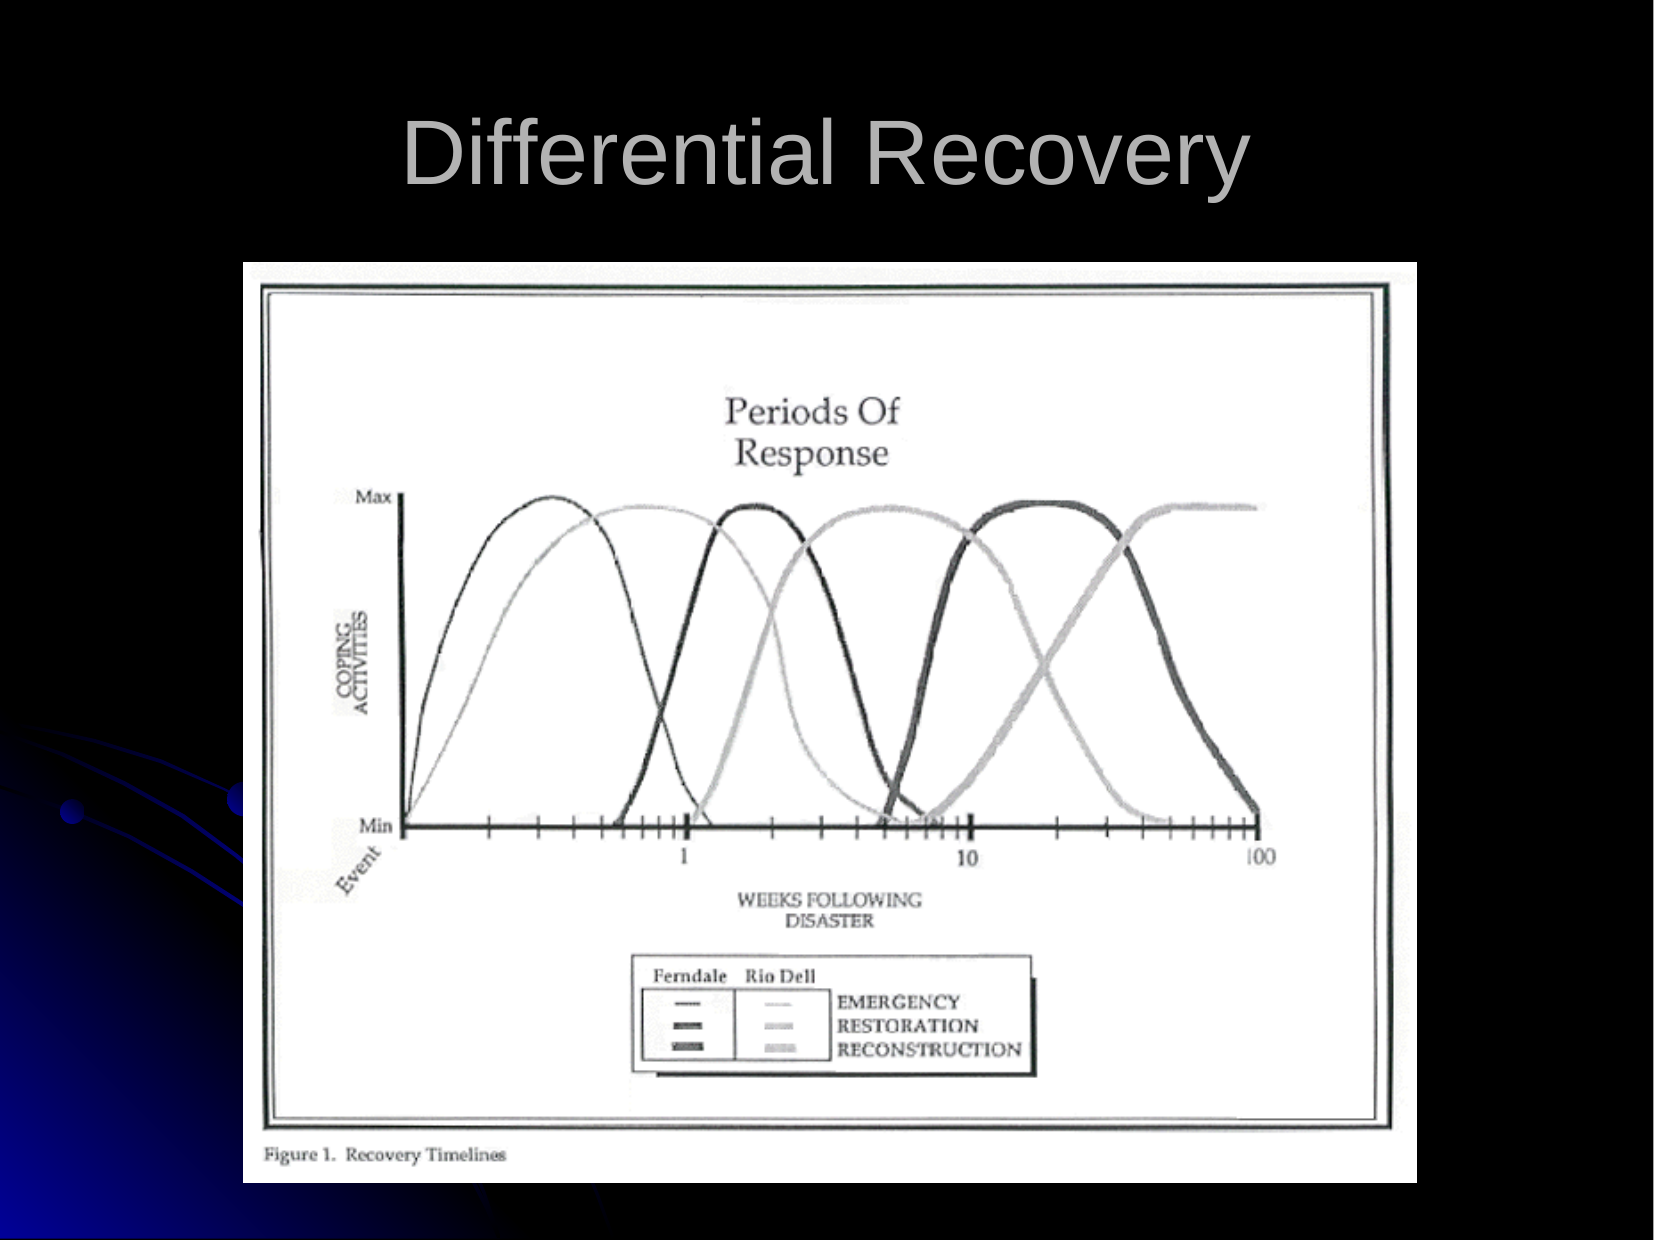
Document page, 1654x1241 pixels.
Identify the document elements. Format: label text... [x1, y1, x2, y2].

picture [243, 262, 1417, 1183]
title Differential Recovery [82, 50, 1571, 256]
